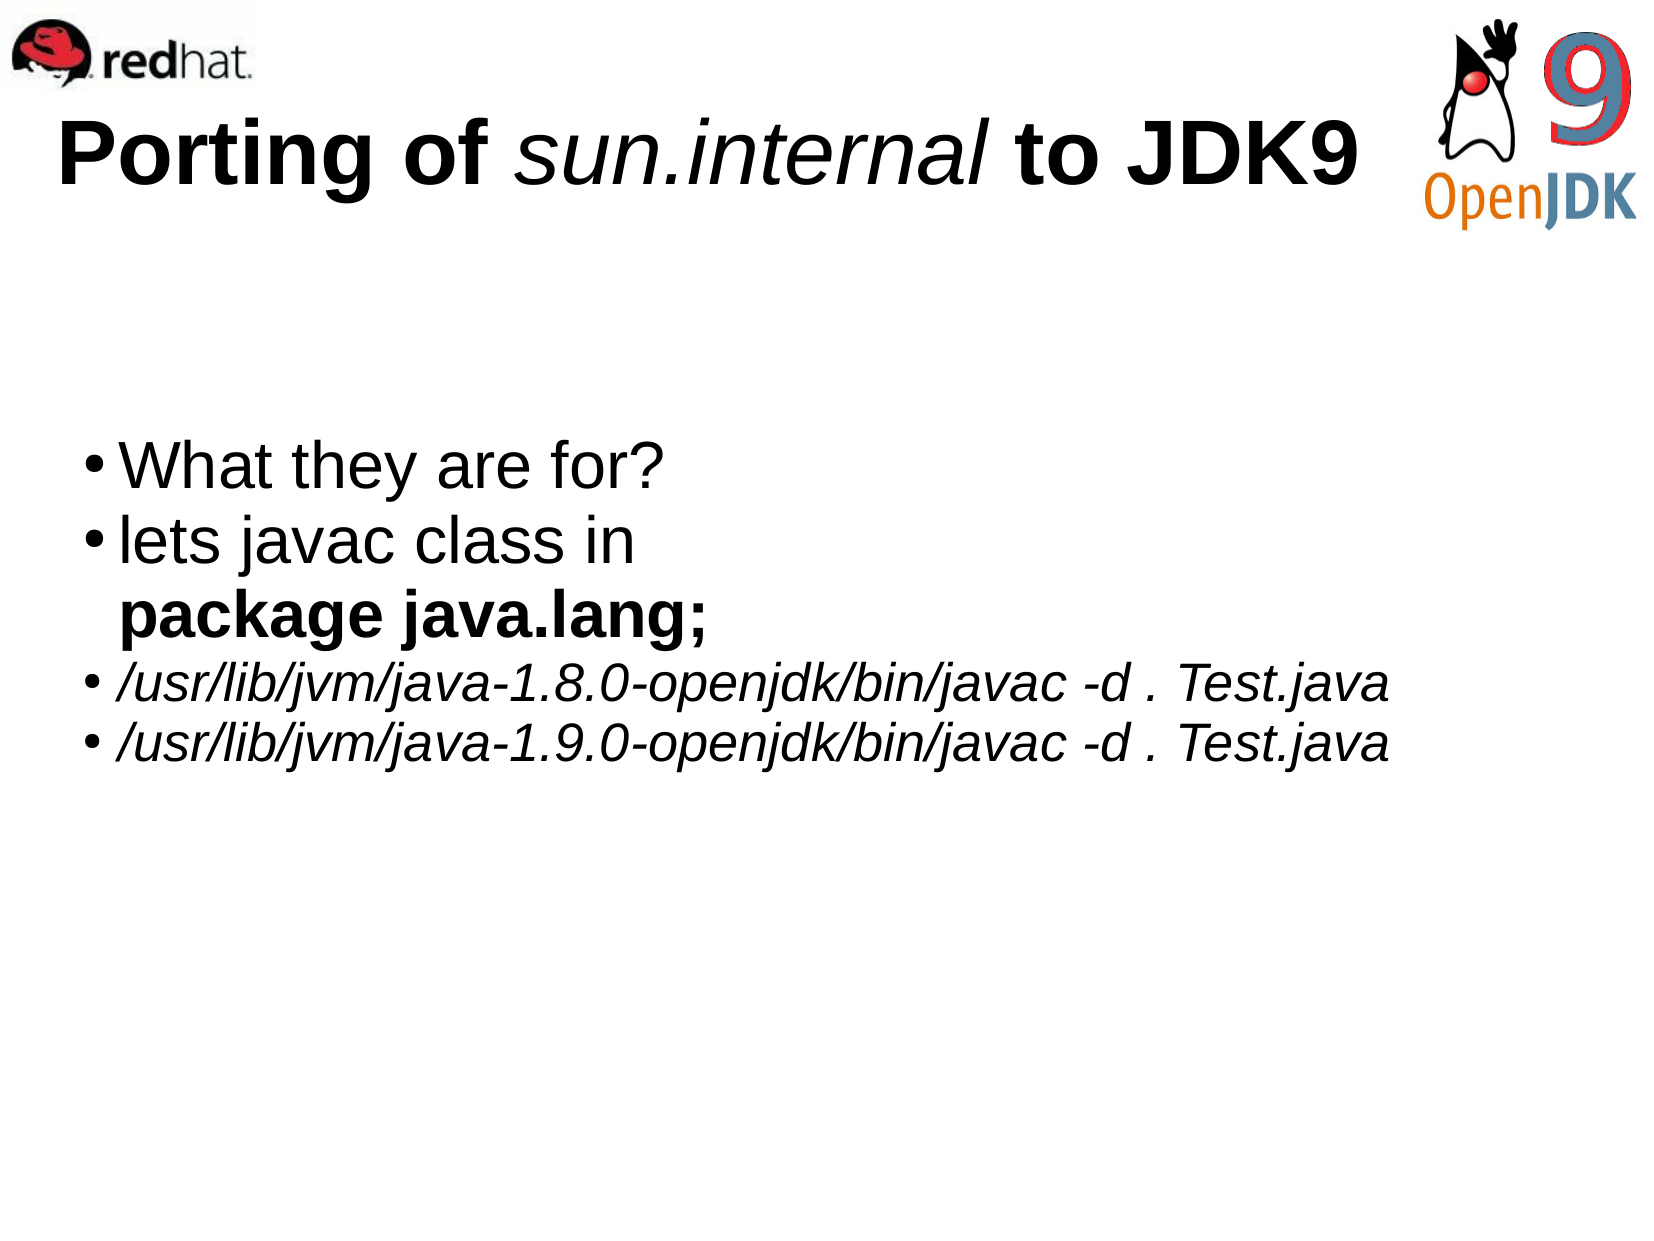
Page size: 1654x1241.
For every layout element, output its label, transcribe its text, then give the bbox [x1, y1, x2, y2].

picture [1410, 4, 1651, 245]
picture [0, 3, 256, 92]
title Porting of sun.internal to JDK9 [0, 49, 1410, 257]
subtitle What they are for? lets javac class in package java.lang; /usr/lib/jvm/java-1.8.0-openjdk/bin/javac -d . Test.java /usr/lib/jvm/java-1.9.0-openjdk/bin/javac -d . Test.java [82, 189, 1571, 1087]
